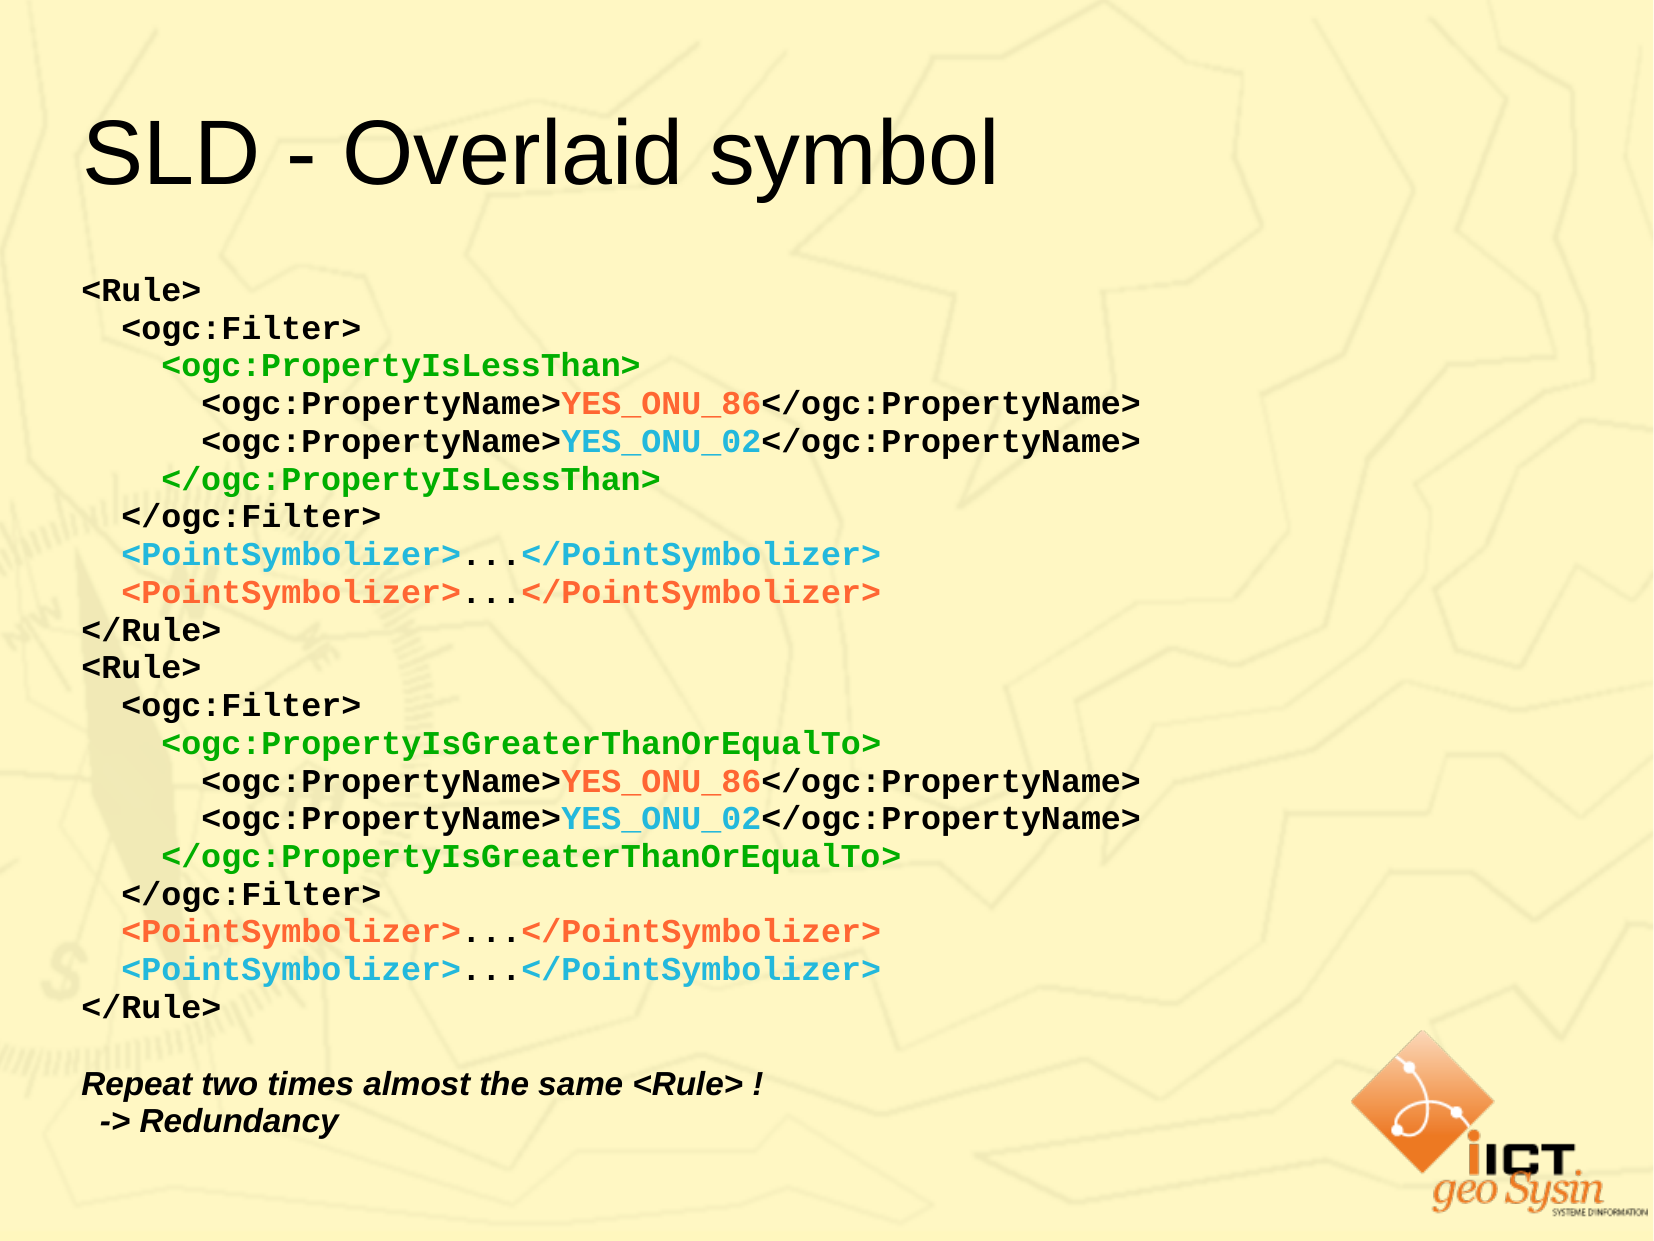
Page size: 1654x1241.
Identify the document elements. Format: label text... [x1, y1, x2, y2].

title SLD - Overlaid symbol [82, 49, 1571, 257]
picture [0, 0, 1654, 1241]
text_box <Rule> <ogc:Filter> <ogc:PropertyIsLessThan> <ogc:PropertyName>YES_ONU_86</ogc:PropertyName> <ogc:PropertyName>YES_ONU_02</ogc:PropertyName> </ogc:PropertyIsLessThan> </ogc:Filter> <PointSymbolizer>...</PointSymbolizer> <PointSymbolizer>...</PointSymbolizer> </Rule> <Rule> <ogc:Filter> <ogc:PropertyIsGreaterThanOrEqualTo> <ogc:PropertyName>YES_ONU_86</ogc:PropertyName> <ogc:PropertyName>YES_ONU_02</ogc:PropertyName> </ogc:PropertyIsGreaterThanOrEqualTo> </ogc:Filter> <PointSymbolizer>...</PointSymbolizer> <PointSymbolizer>...</PointSymbolizer> </Rule> Repeat two times almost the same <Rule> ! -> Redundancy [66, 266, 1157, 1147]
